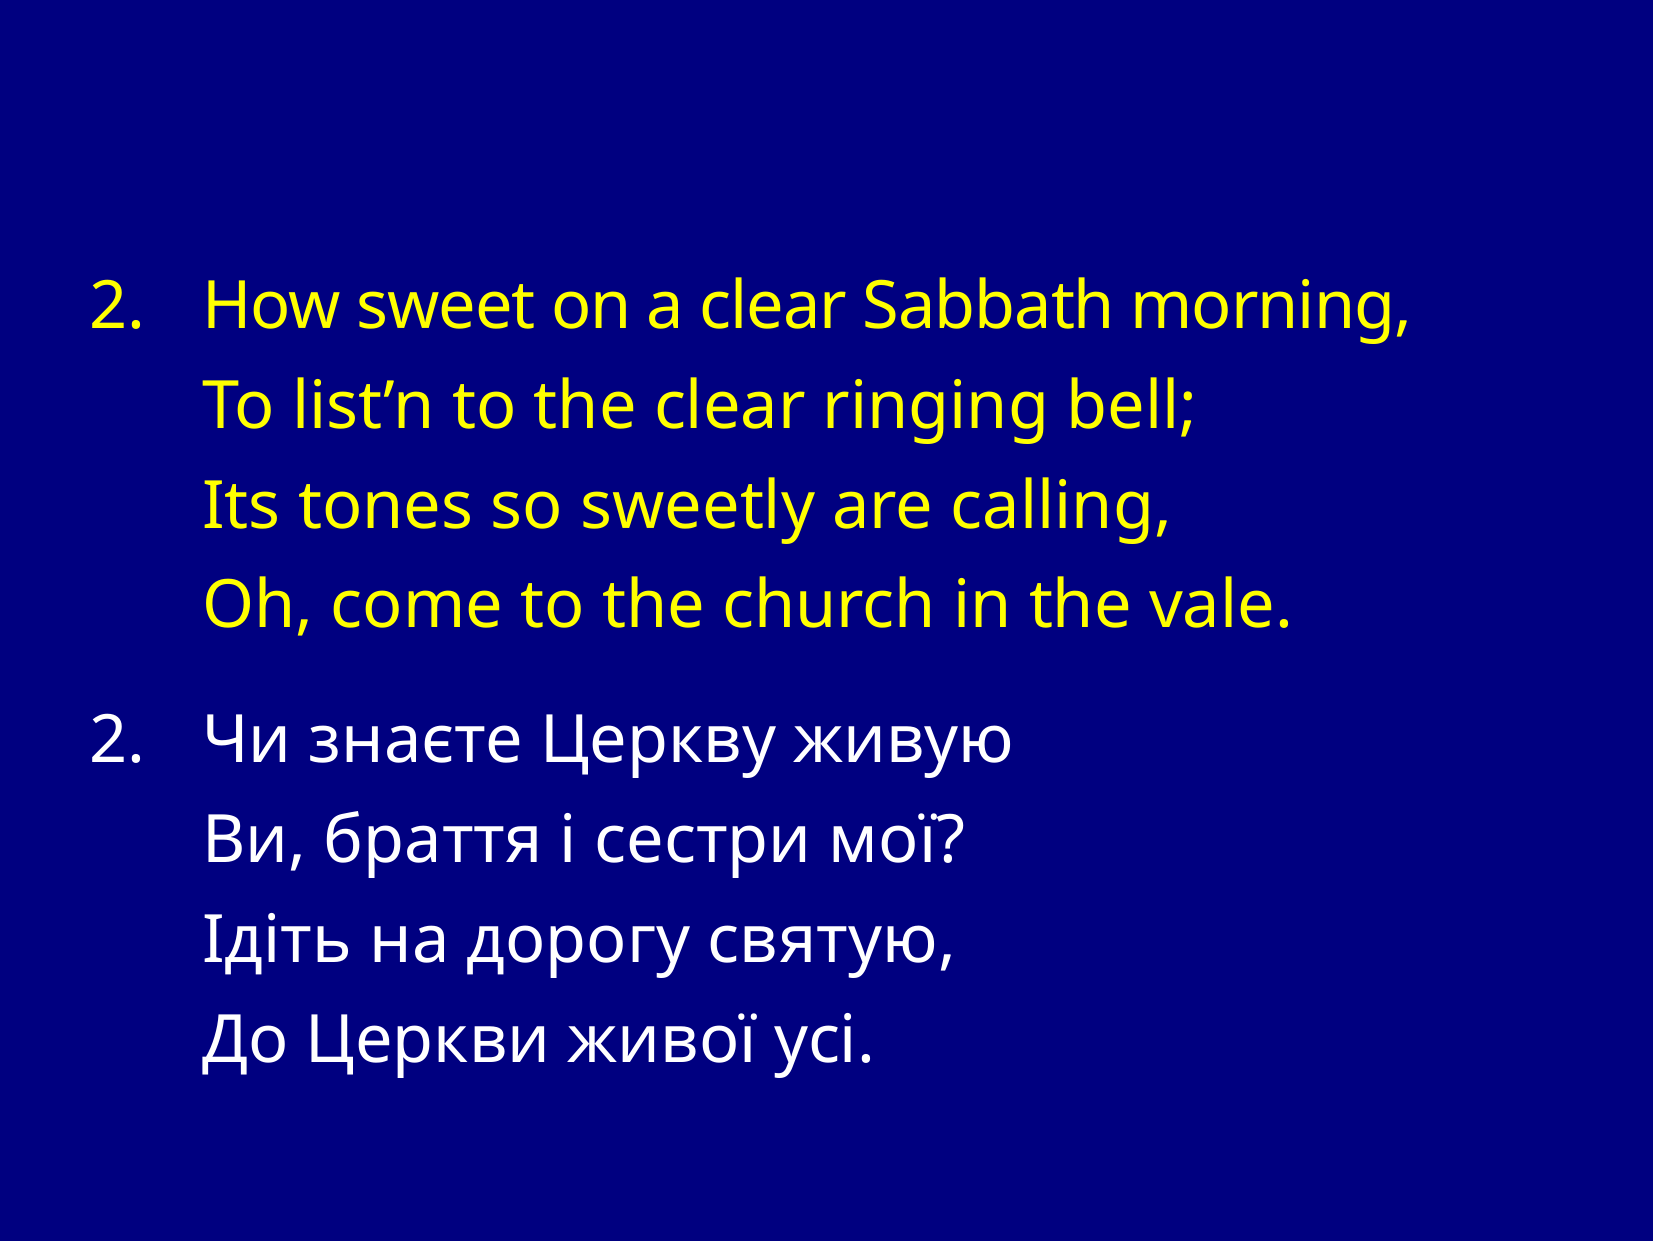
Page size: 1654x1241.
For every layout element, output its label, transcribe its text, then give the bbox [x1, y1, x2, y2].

text_box 2. How sweet on a clear Sabbath morning, To list’n to the clear ringing bell; Its tones so sweetly are calling, Oh, come to the church in the vale. [75, 150, 1651, 732]
text_box 2. Чи знаєте Церкву живую Ви, браття і сестри мої? Ідіть на дорогу святую, До Церкви живої усі. [75, 675, 1576, 1163]
